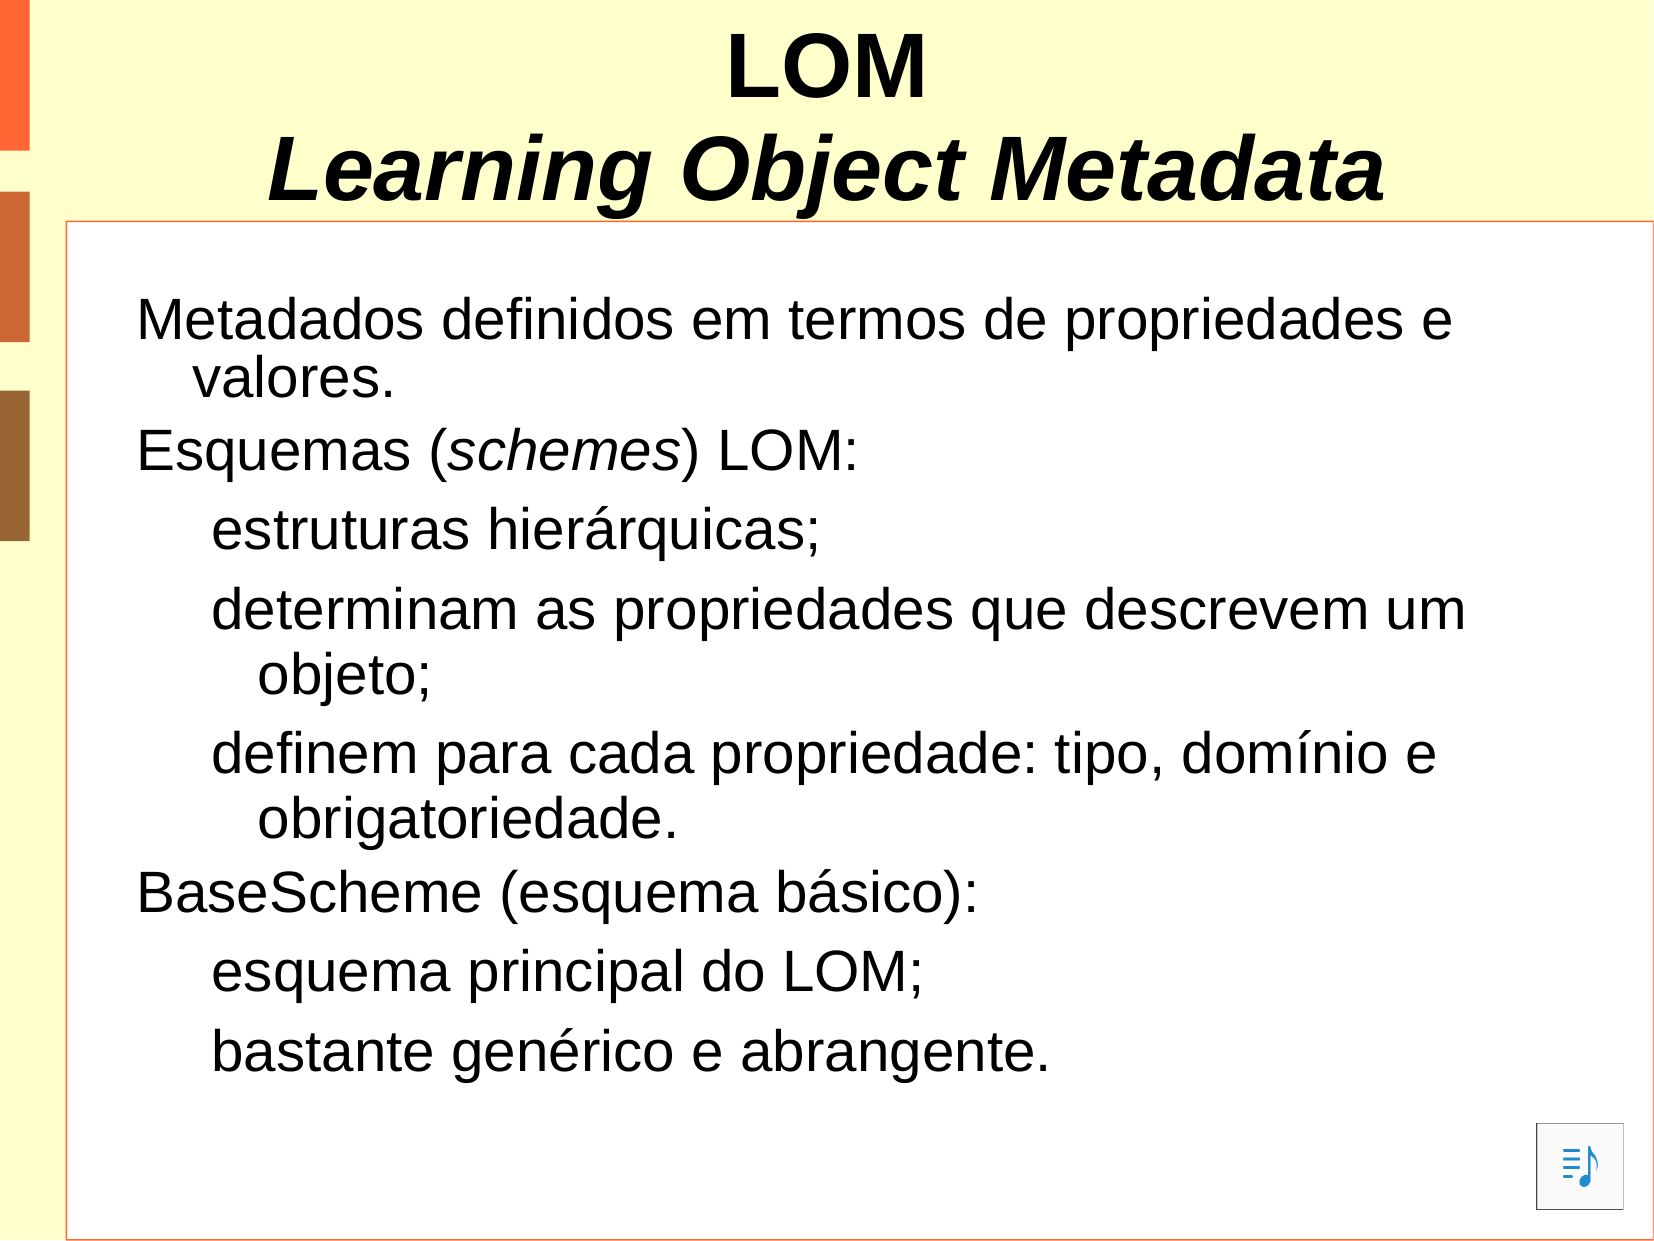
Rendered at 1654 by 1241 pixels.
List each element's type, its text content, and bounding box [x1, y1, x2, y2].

text_box [1535, 1122, 1625, 1211]
title LOM Learning Object Metadata [121, 6, 1534, 229]
list Metadados definidos em termos de propriedades e valores. Esquemas (schemes) LOM: estruturas hierárquicas; determinam as propriedades que descrevem um objeto; definem para cada propriedade: tipo, domínio e obrigatoriedade. BaseScheme (esquema básico): esquema principal do LOM; bastante genérico e abrangente. [121, 284, 1534, 1181]
